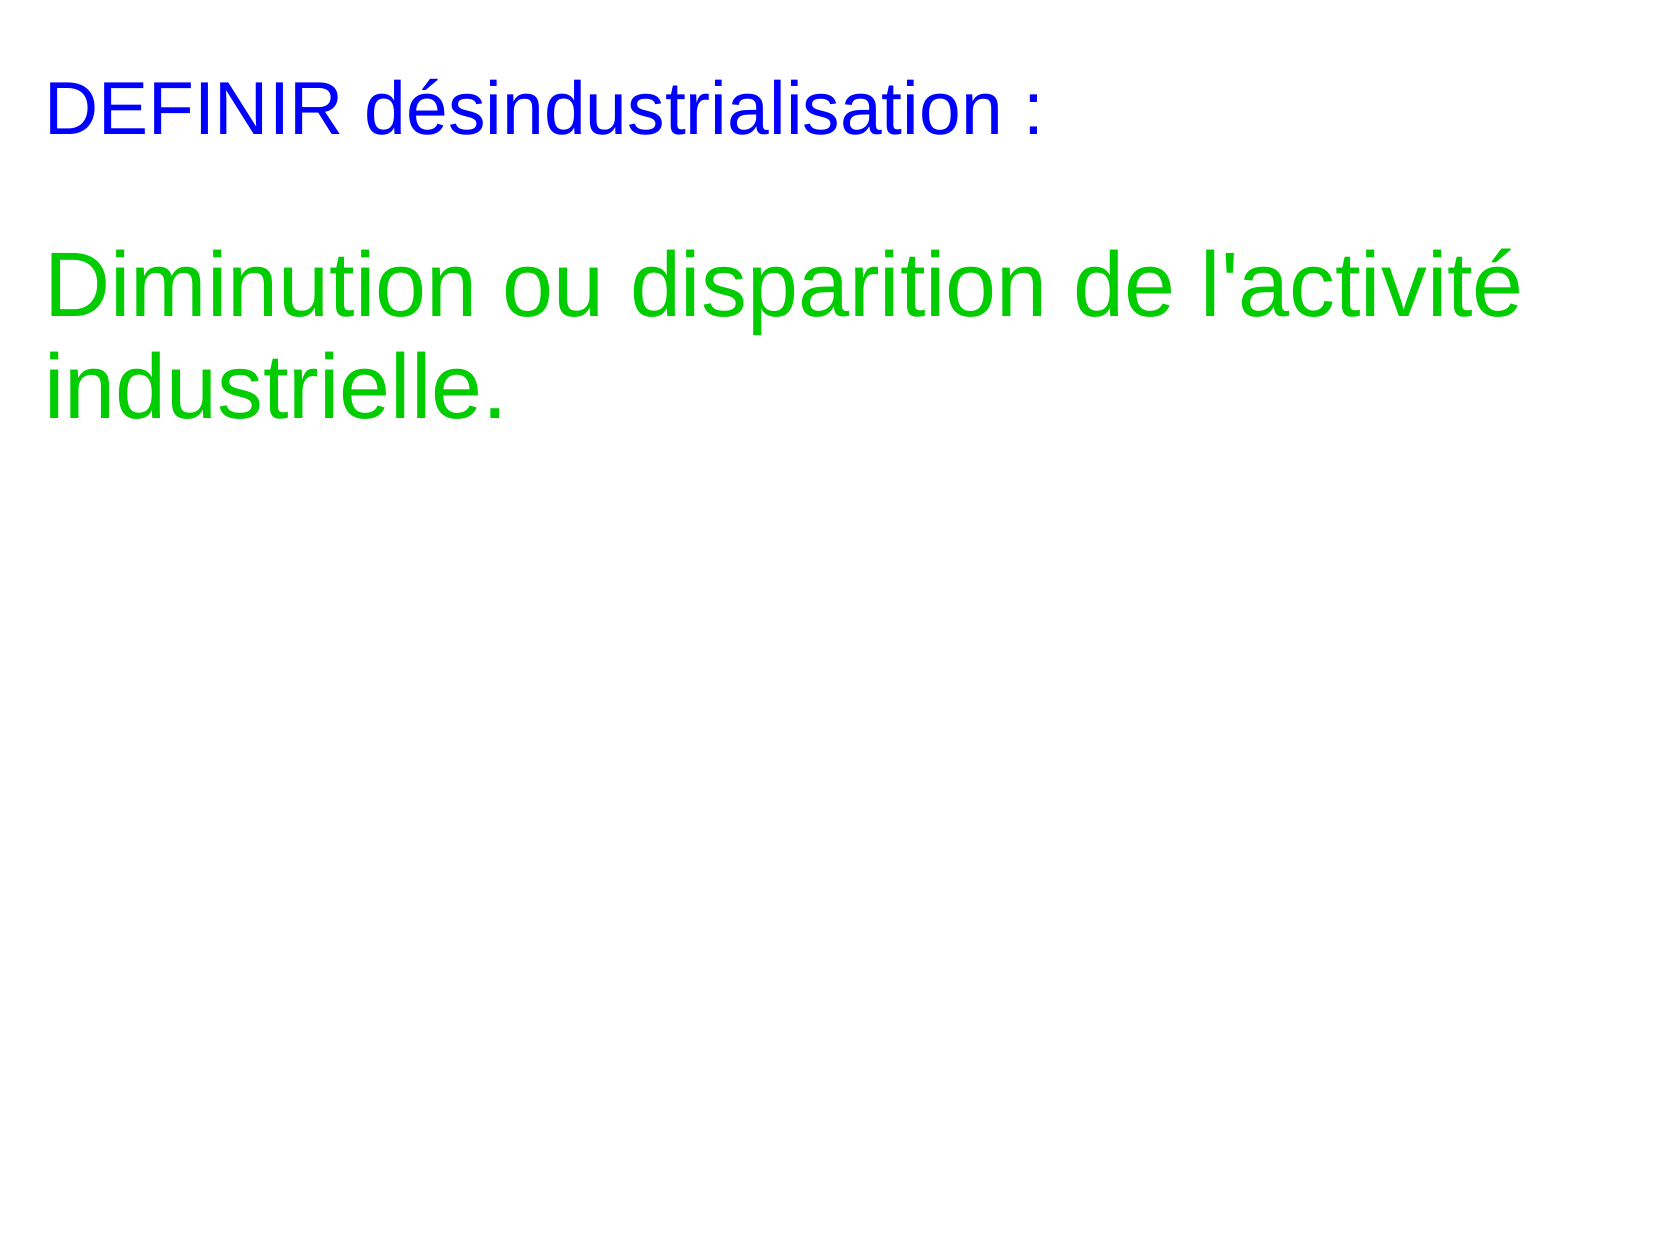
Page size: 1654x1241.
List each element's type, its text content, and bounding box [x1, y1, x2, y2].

text_box Diminution ou disparition de l'activité industrielle. [29, 226, 1595, 446]
text_box DEFINIR désindustrialisation : [29, 59, 1595, 158]
